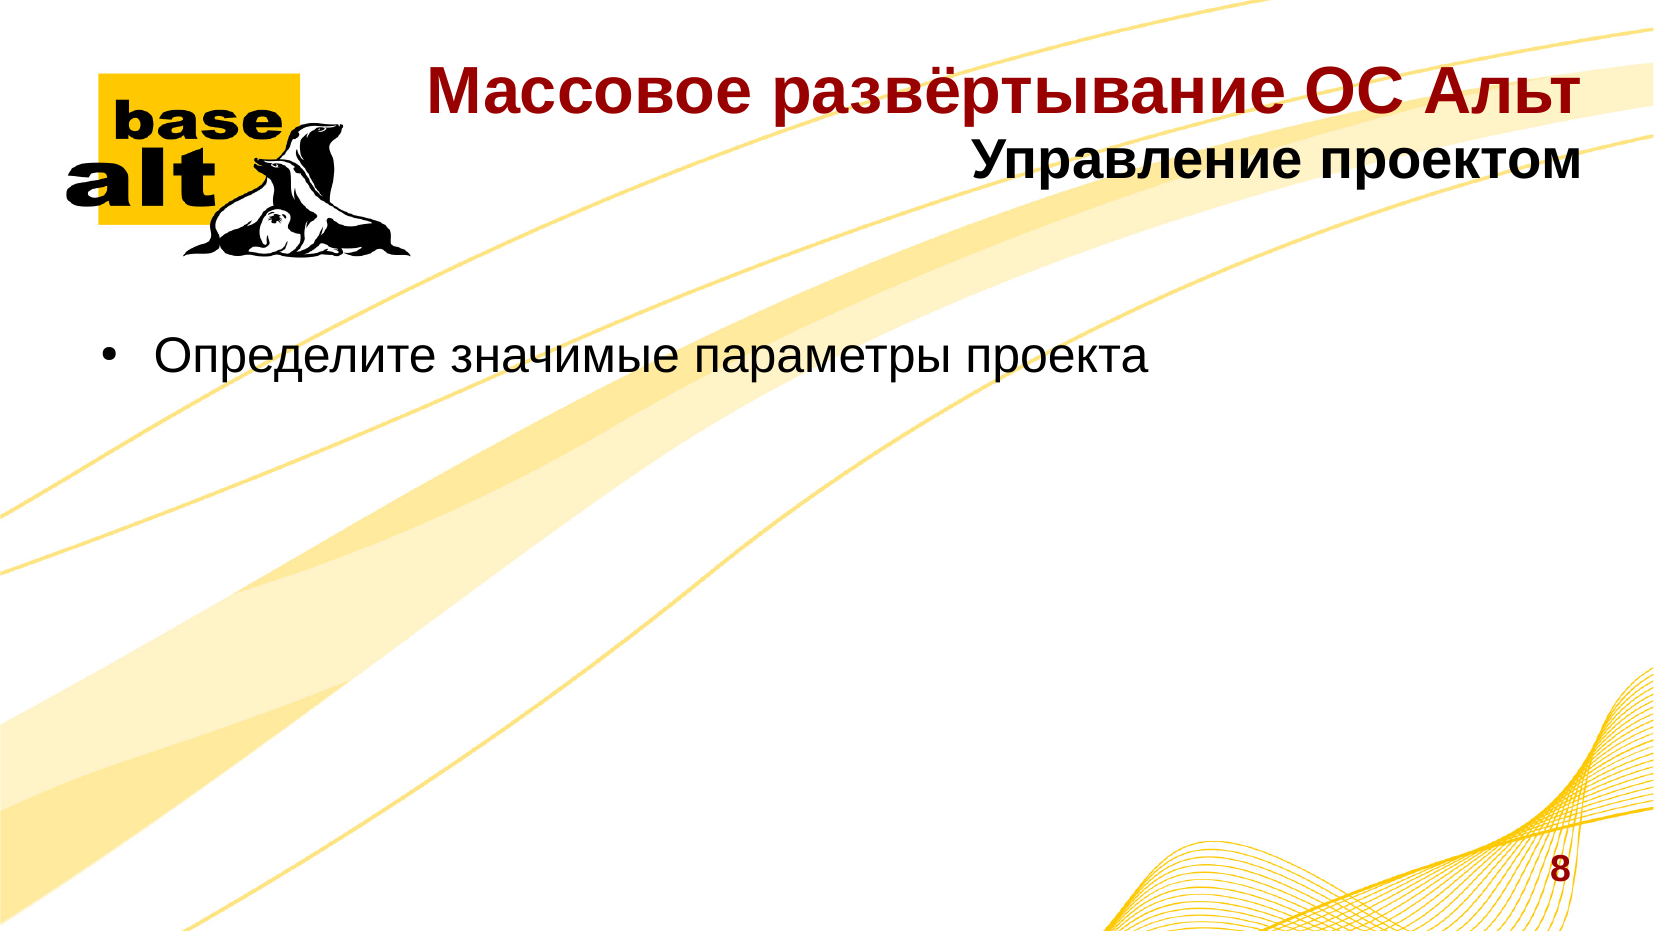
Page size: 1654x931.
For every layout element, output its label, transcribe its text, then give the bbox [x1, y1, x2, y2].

title Массовое развёртывание ОС Альт Управление проектом [372, 39, 1583, 204]
list Определите значимые параметры проекта [82, 327, 1571, 727]
picture [0, 0, 1654, 931]
